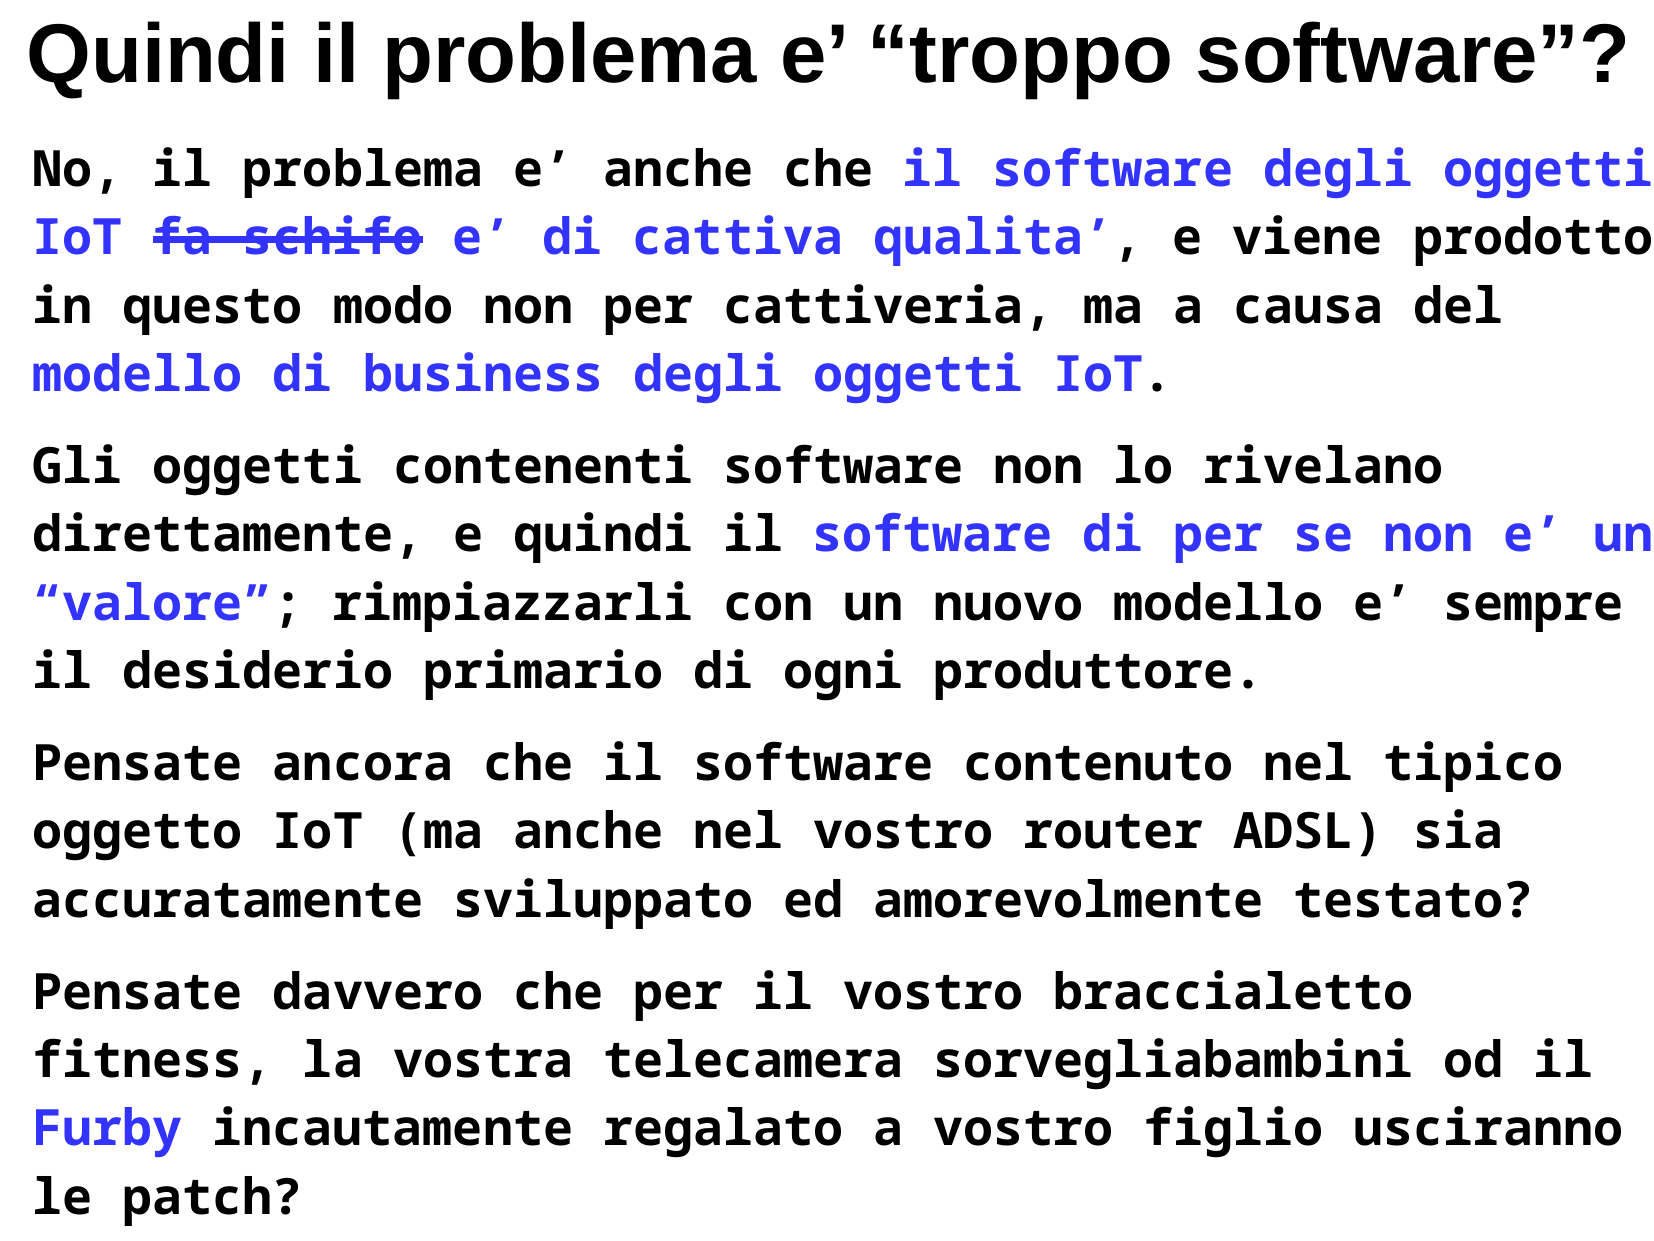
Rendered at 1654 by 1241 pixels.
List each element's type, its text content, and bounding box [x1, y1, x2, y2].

text_box No, il problema e’ anche che il software degli oggetti IoT fa schifo e’ di cattiva qualita’, e viene prodotto in questo modo non per cattiveria, ma a causa del modello di business degli oggetti IoT. Gli oggetti contenenti software non lo rivelano direttamente, e quindi il software di per se non e’ un “valore”; rimpiazzarli con un nuovo modello e’ sempre il desiderio primario di ogni produttore. Pensate ancora che il software contenuto nel tipico oggetto IoT (ma anche nel vostro router ADSL) sia accuratamente sviluppato ed amorevolmente testato? Pensate davvero che per il vostro braccialetto fitness, la vostra telecamera sorvegliabambini od il Furby incautamente regalato a vostro figlio usciranno le patch? Pensate infine che i vostro oggetti IoT ed il vostro impianto di domotica non finiranno listati su Shodan? [18, 125, 1654, 1241]
picture [11, 0, 1654, 1241]
